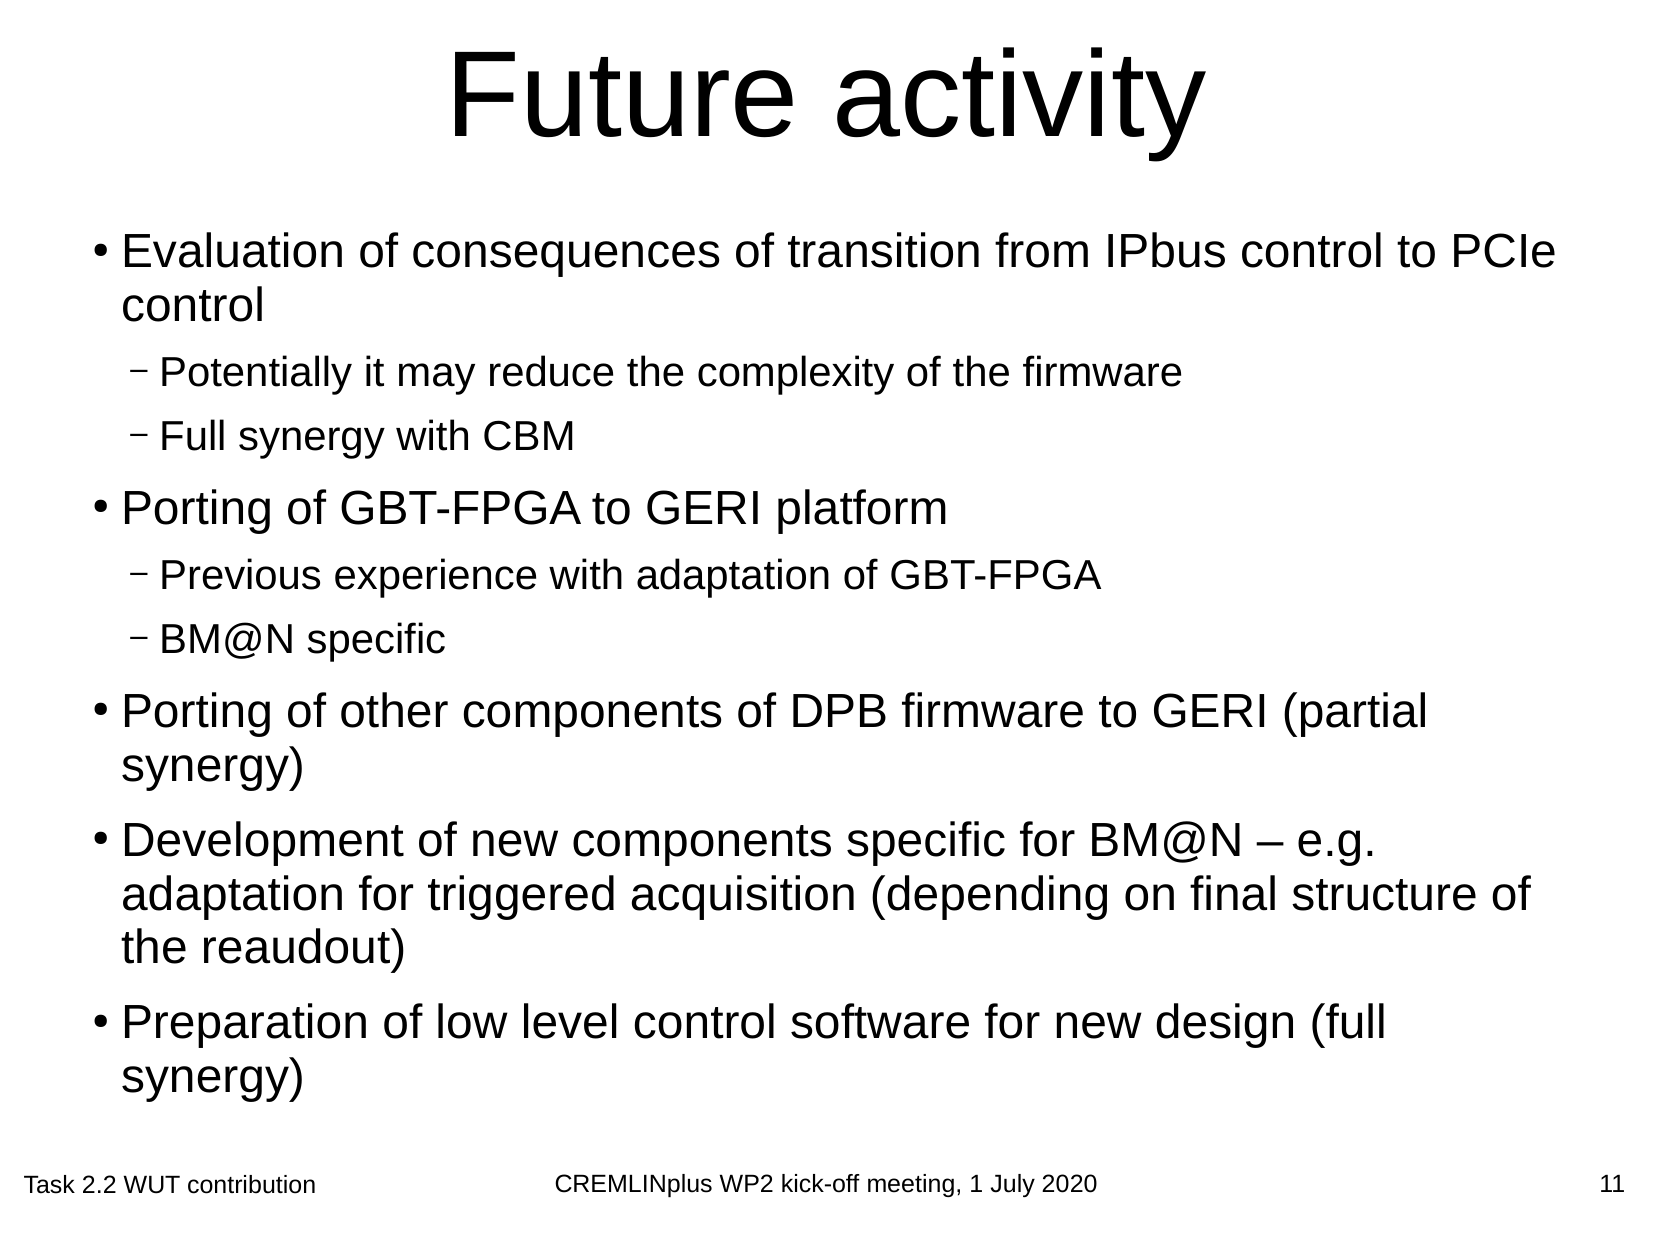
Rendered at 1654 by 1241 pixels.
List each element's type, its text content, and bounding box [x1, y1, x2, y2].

list Evaluation of consequences of transition from IPbus control to PCIe control Potentially it may reduce the complexity of the firmware Full synergy with CBM Porting of GBT-FPGA to GERI platform Previous experience with adaptation of GBT-FPGA BM@N specific Porting of other components of DPB firmware to GERI (partial synergy) Development of new components specific for BM@N – e.g. adaptation for triggered acquisition (depending on final structure of the reaudout) Preparation of low level control software for new design (full synergy) [82, 224, 1571, 1111]
title Future activity [23, 11, 1630, 178]
